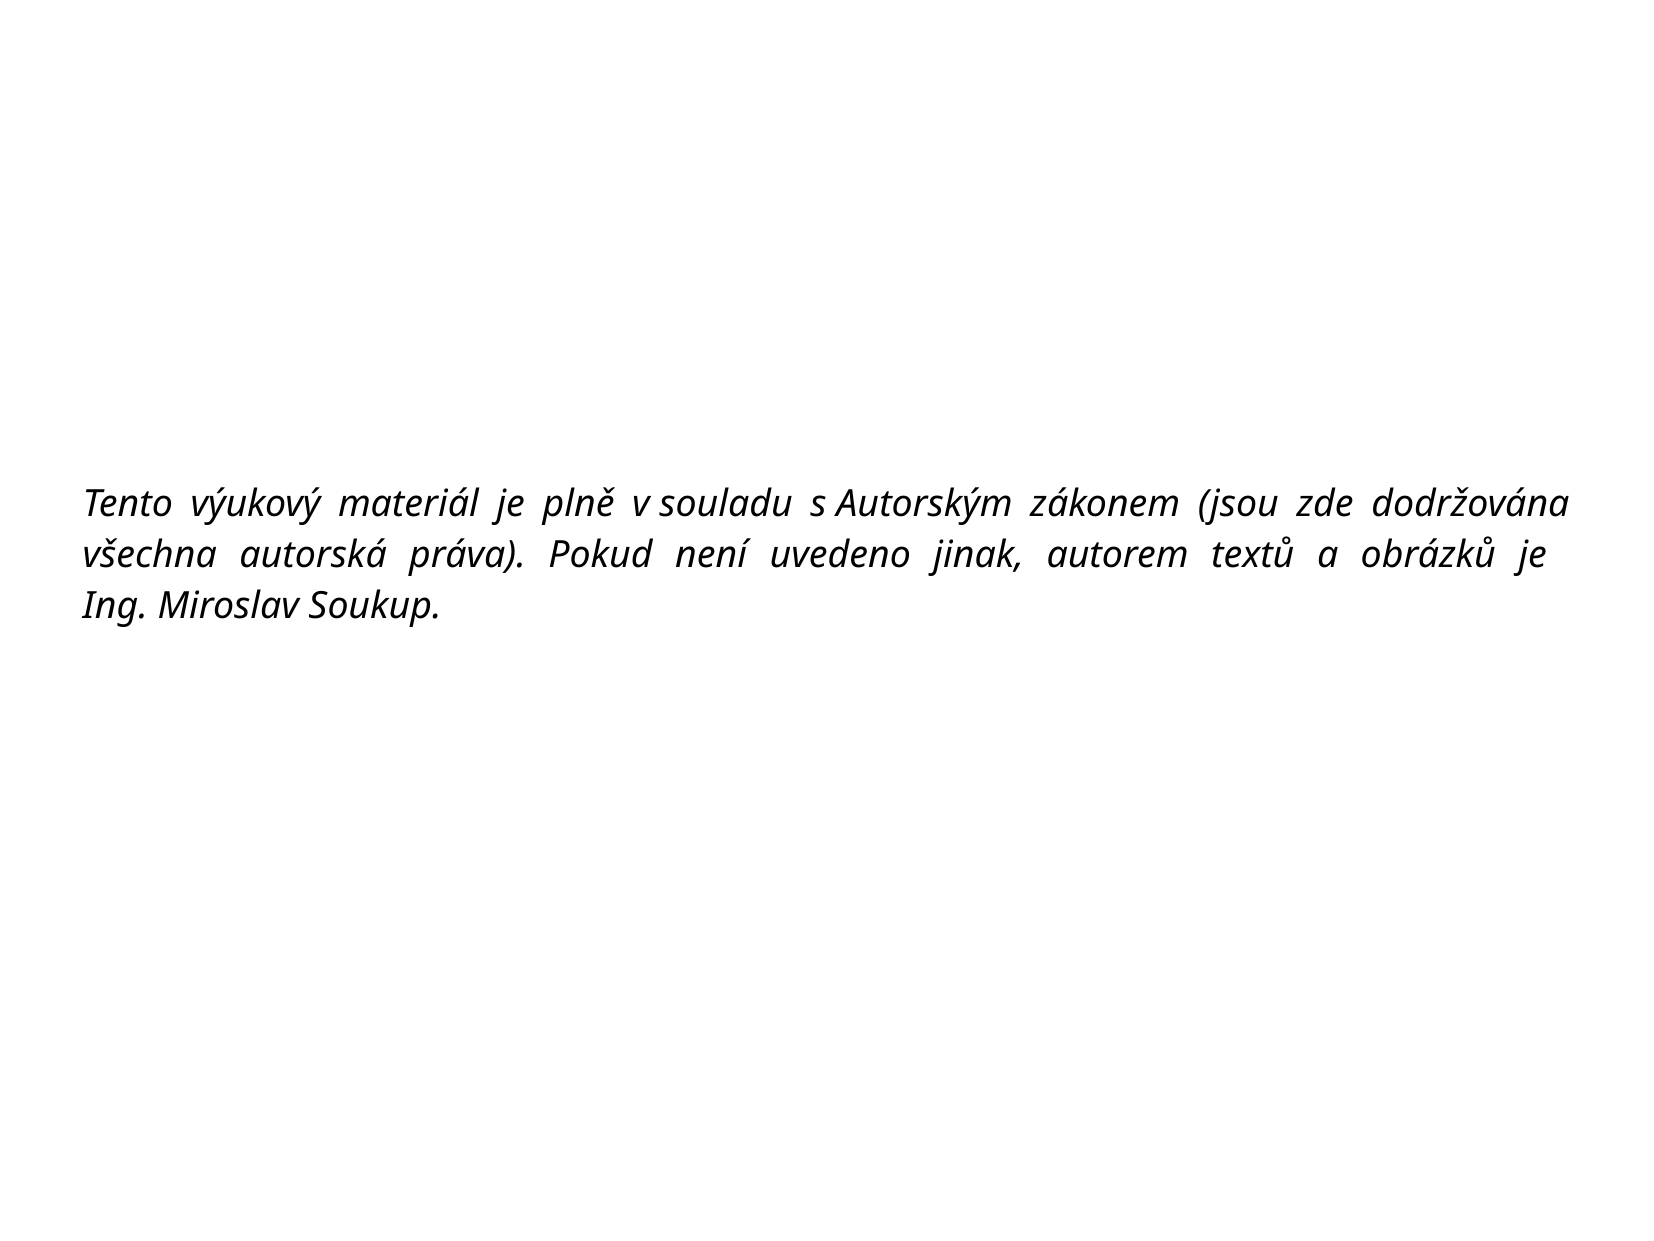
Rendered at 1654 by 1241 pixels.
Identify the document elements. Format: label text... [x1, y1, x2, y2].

subtitle Tento výukový materiál je plně v souladu s Autorským zákonem (jsou zde dodržována všechna autorská práva). Pokud není uvedeno jinak, autorem textů a obrázků je Ing. Miroslav Soukup. [82, 49, 1571, 1109]
